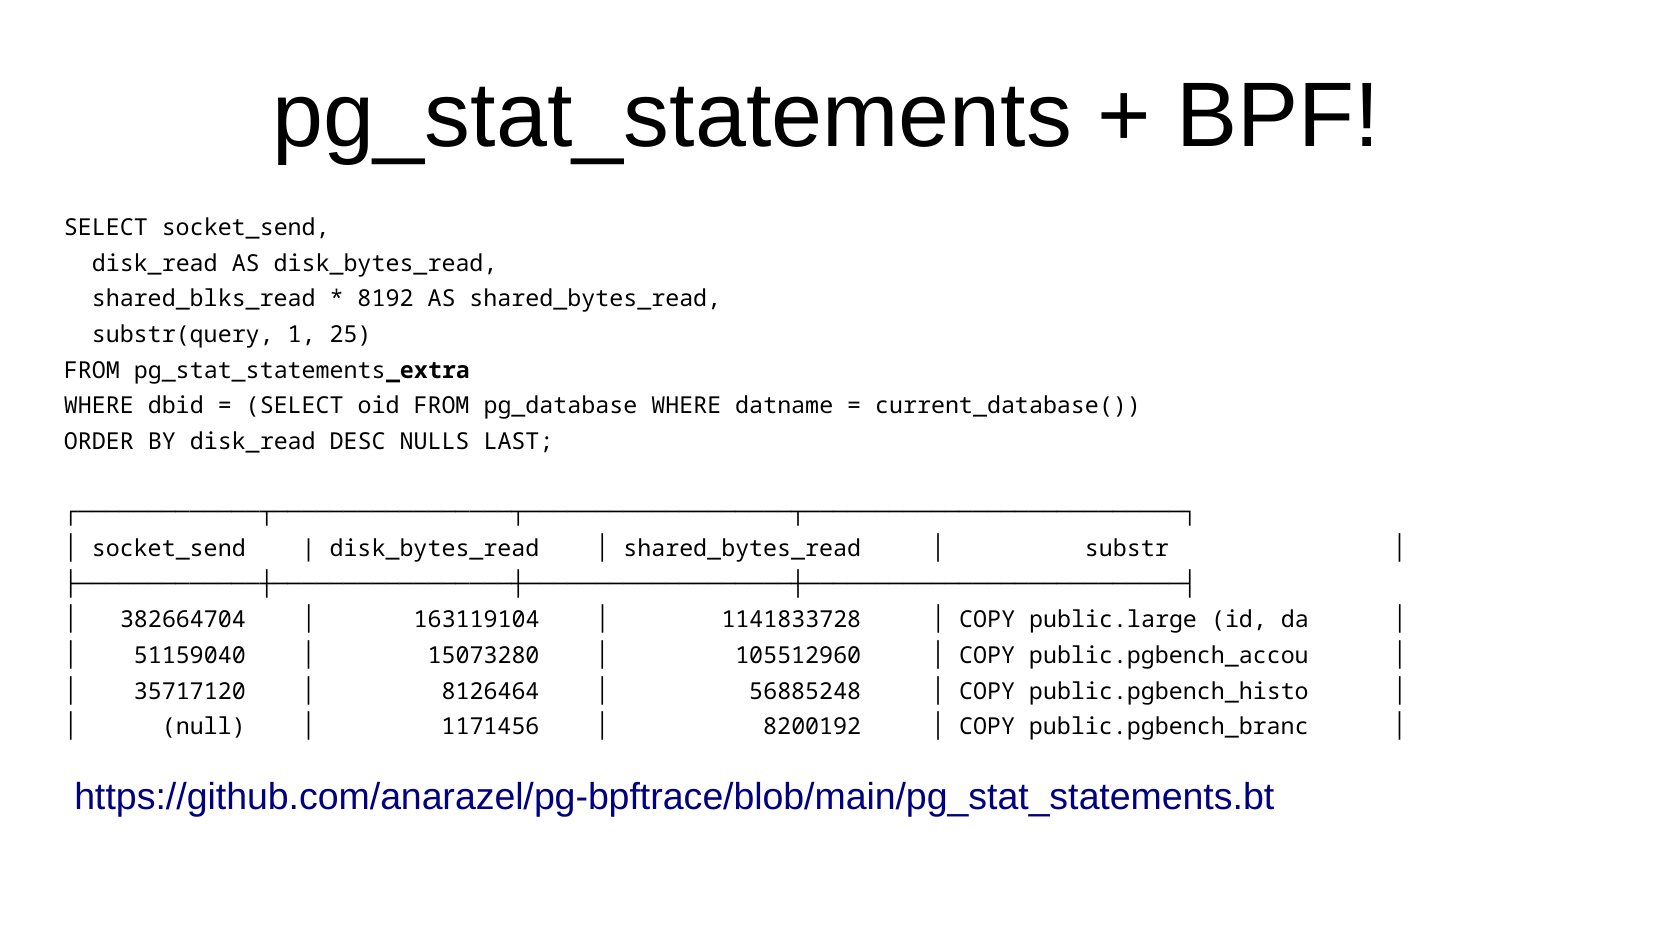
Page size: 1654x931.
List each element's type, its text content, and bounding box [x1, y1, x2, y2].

title pg_stat_statements + BPF! [82, 37, 1571, 193]
list SELECT socket_send, disk_read AS disk_bytes_read, shared_blks_read * 8192 AS shared_bytes_read, substr(query, 1, 25) FROM pg_stat_statements_extra WHERE dbid = (SELECT oid FROM pg_database WHERE datname = current_database()) ORDER BY disk_read DESC NULLS LAST; ┌─────────────┬─────────────────┬───────────────────┬───────────────────────────┐ │ socket_send | disk_bytes_read │ shared_bytes_read │ substr │ ├─────────────┼─────────────────┼───────────────────┼───────────────────────────┤ │ 382664704 │ 163119104 │ 1141833728 │ COPY public.large (id, da │ │ 51159040 │ 15073280 │ 105512960 │ COPY public.pgbench_accou │ │ 35717120 │ 8126464 │ 56885248 │ COPY public.pgbench_histo │ │ (null) │ 1171456 │ 8200192 │ COPY public.pgbench_branc │ [63, 210, 1654, 751]
text_box https://github.com/anarazel/pg-bpftrace/blob/main/pg_stat_statements.bt [59, 768, 1396, 826]
